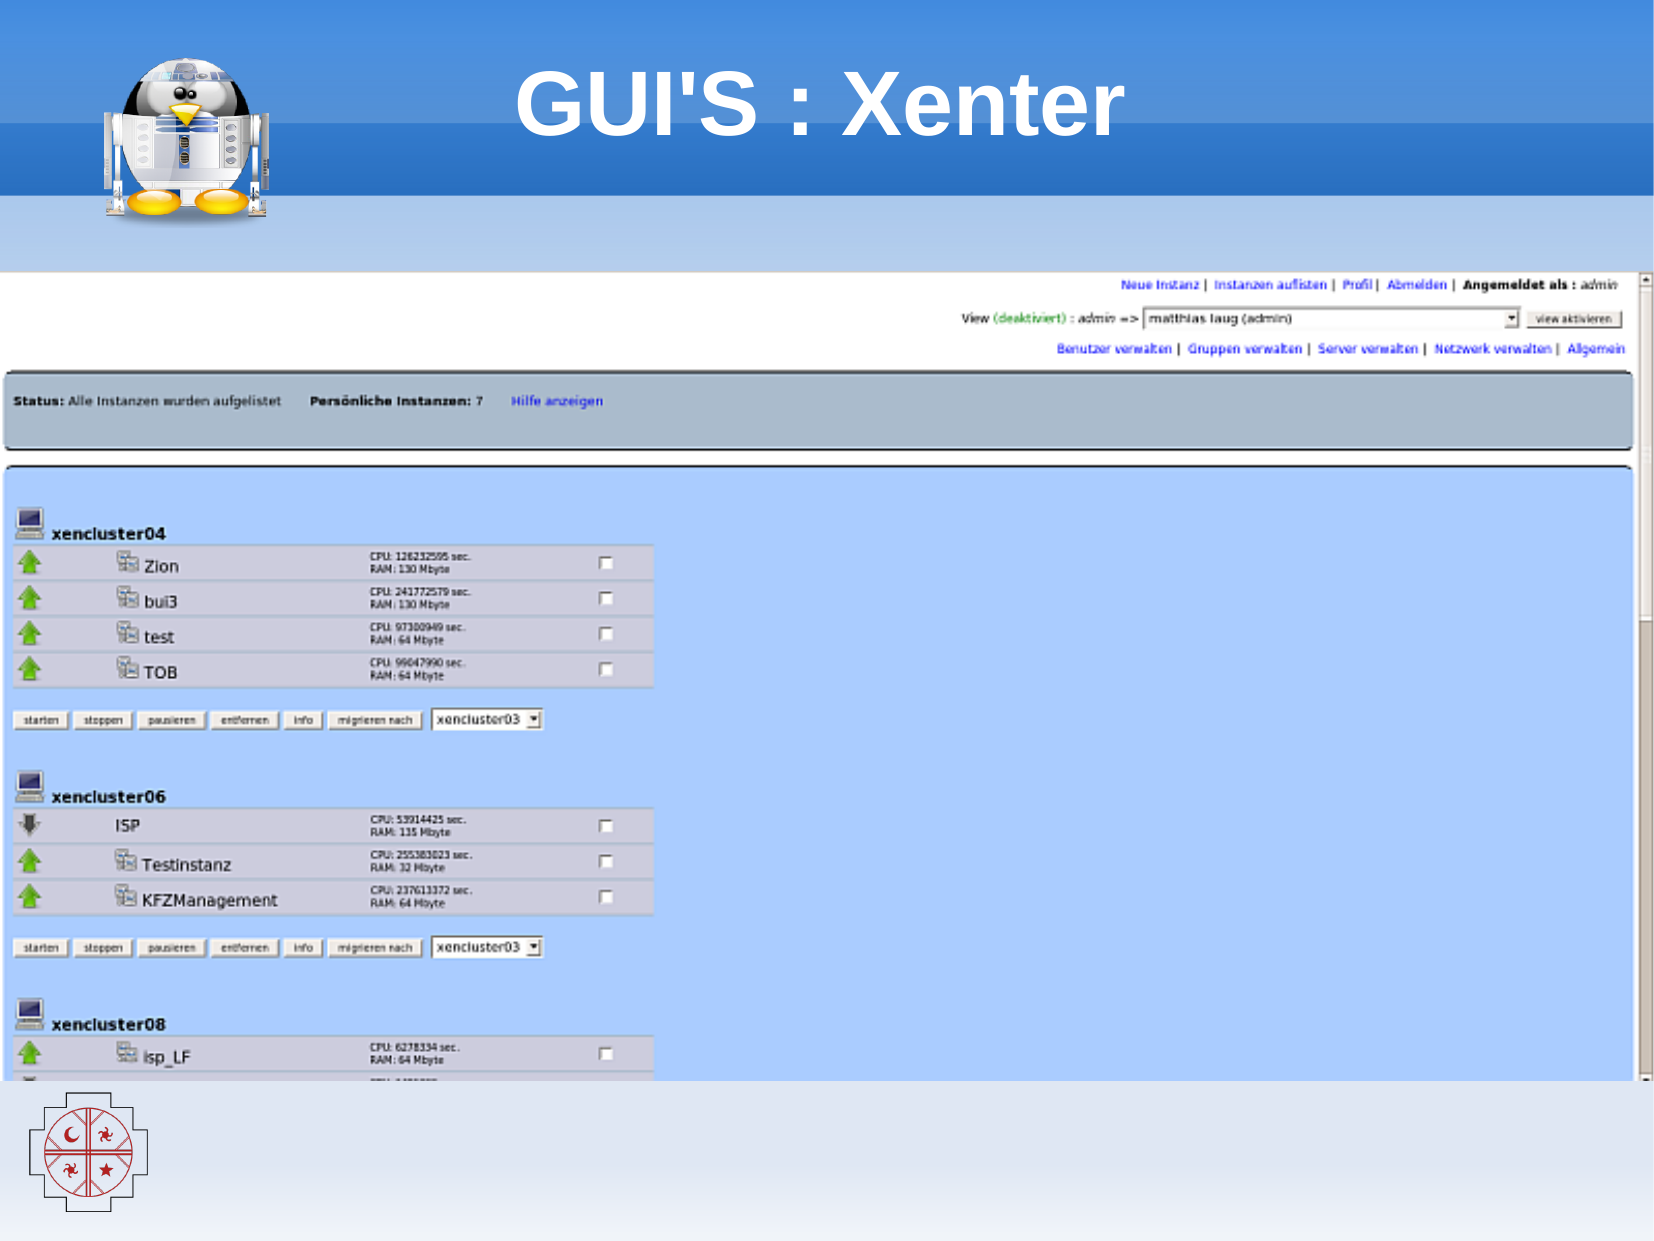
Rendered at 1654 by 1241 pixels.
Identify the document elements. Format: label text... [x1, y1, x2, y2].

picture [0, 0, 1654, 1241]
title GUI'S : Xenter [76, 7, 1565, 200]
